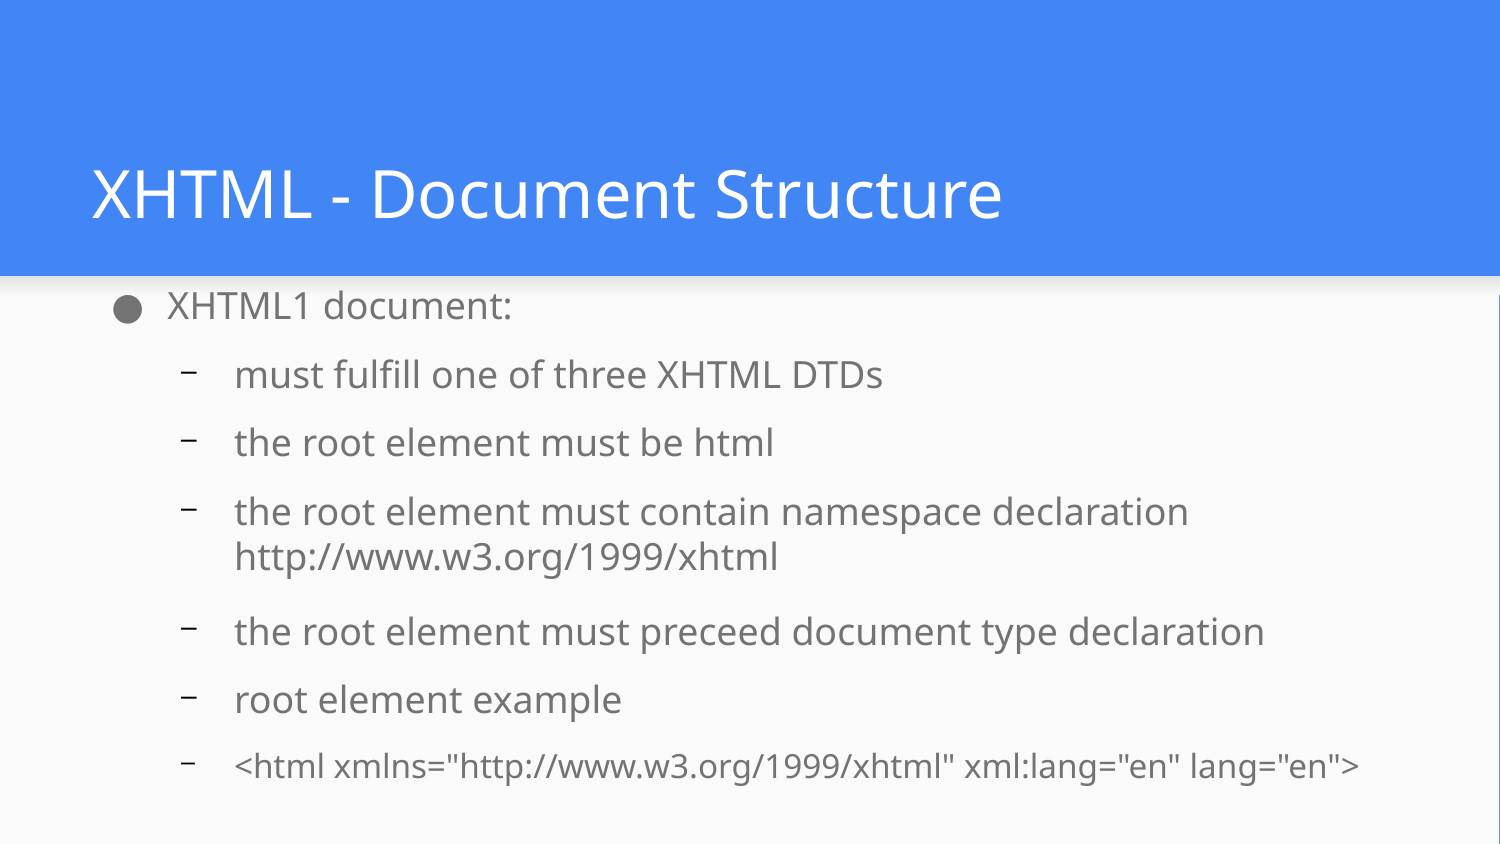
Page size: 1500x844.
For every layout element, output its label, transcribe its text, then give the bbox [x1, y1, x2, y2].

list XHTML1 document: must fulfill one of three XHTML DTDs the root element must be html the root element must contain namespace declarationhttp://www.w3.org/1999/xhtml the root element must preceed document type declaration root element example <html xmlns="http://www.w3.org/1999/xhtml" xml:lang="en" lang="en"> [77, 260, 1427, 706]
title XHTML - Document Structure [77, 121, 1427, 248]
